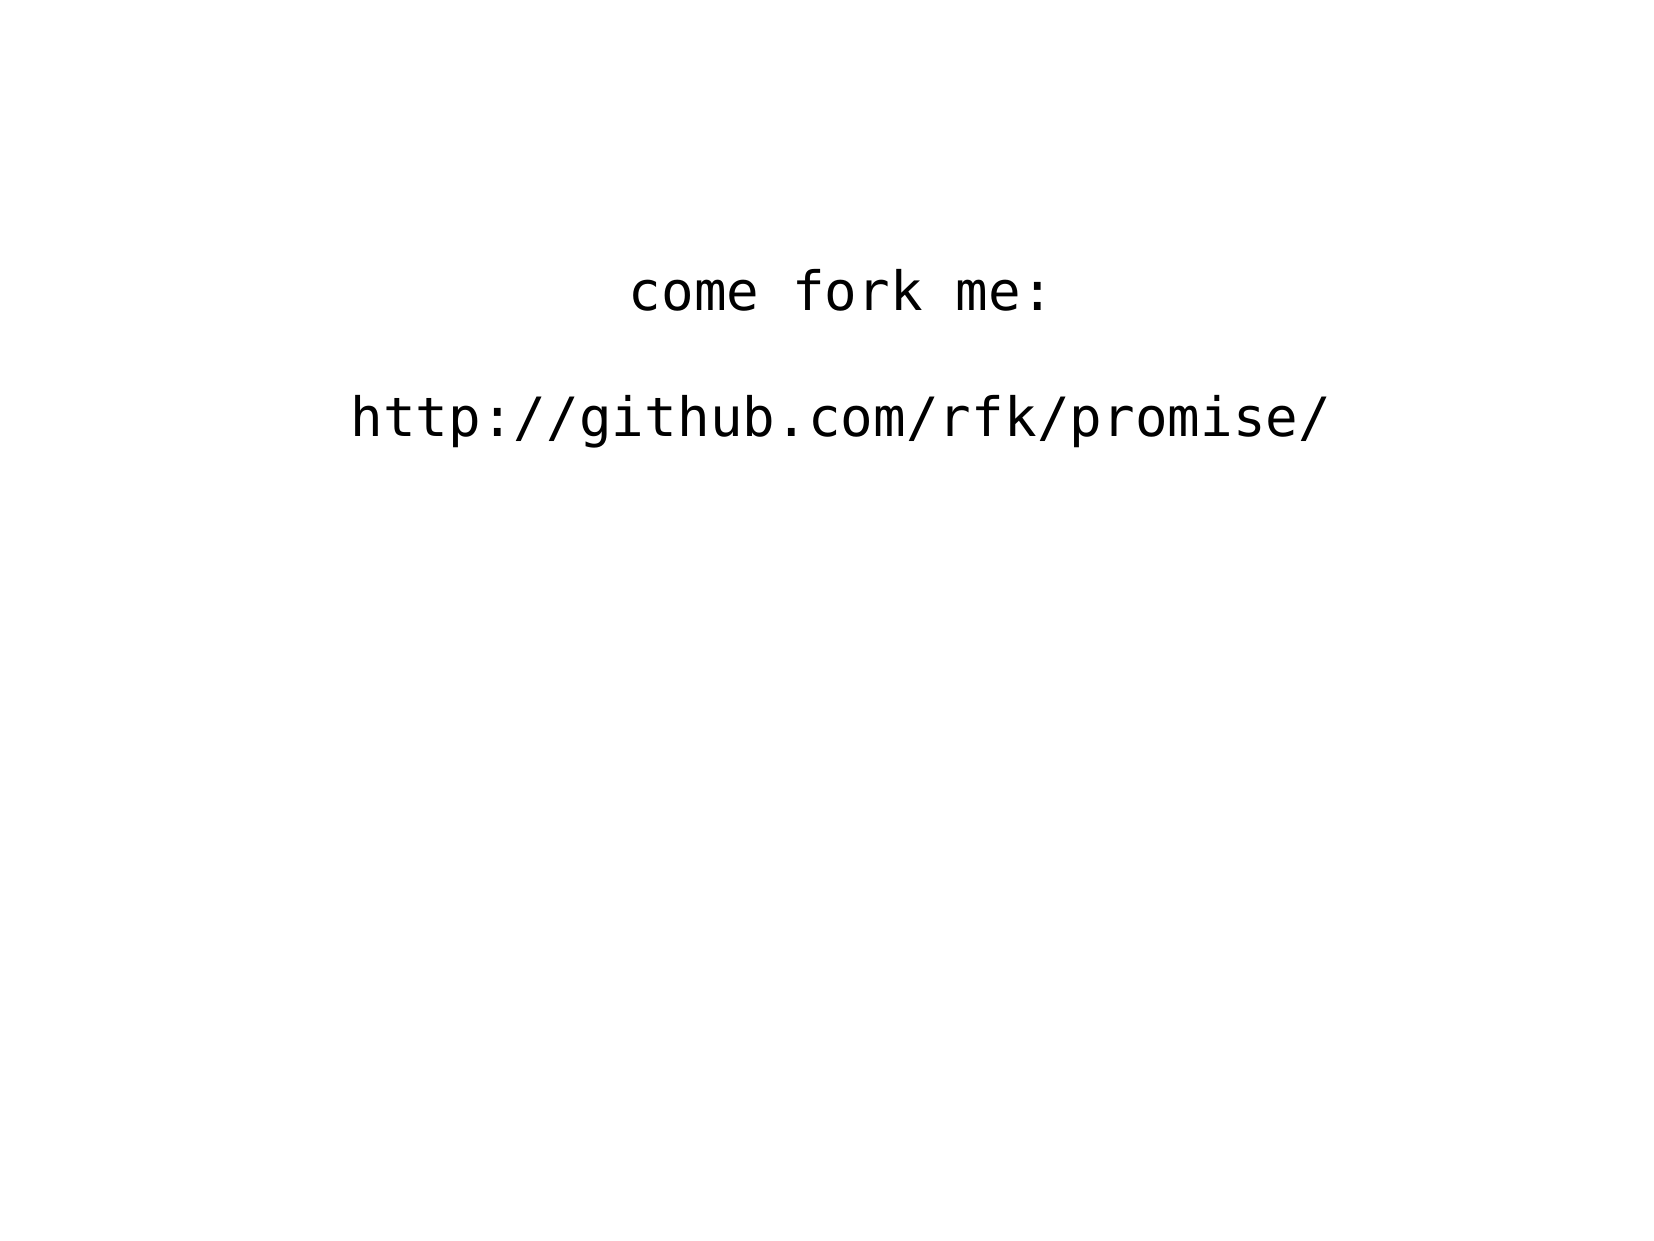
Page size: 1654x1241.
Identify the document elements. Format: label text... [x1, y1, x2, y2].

text_box come fork me: http://github.com/rfk/promise/ [206, 146, 1477, 564]
